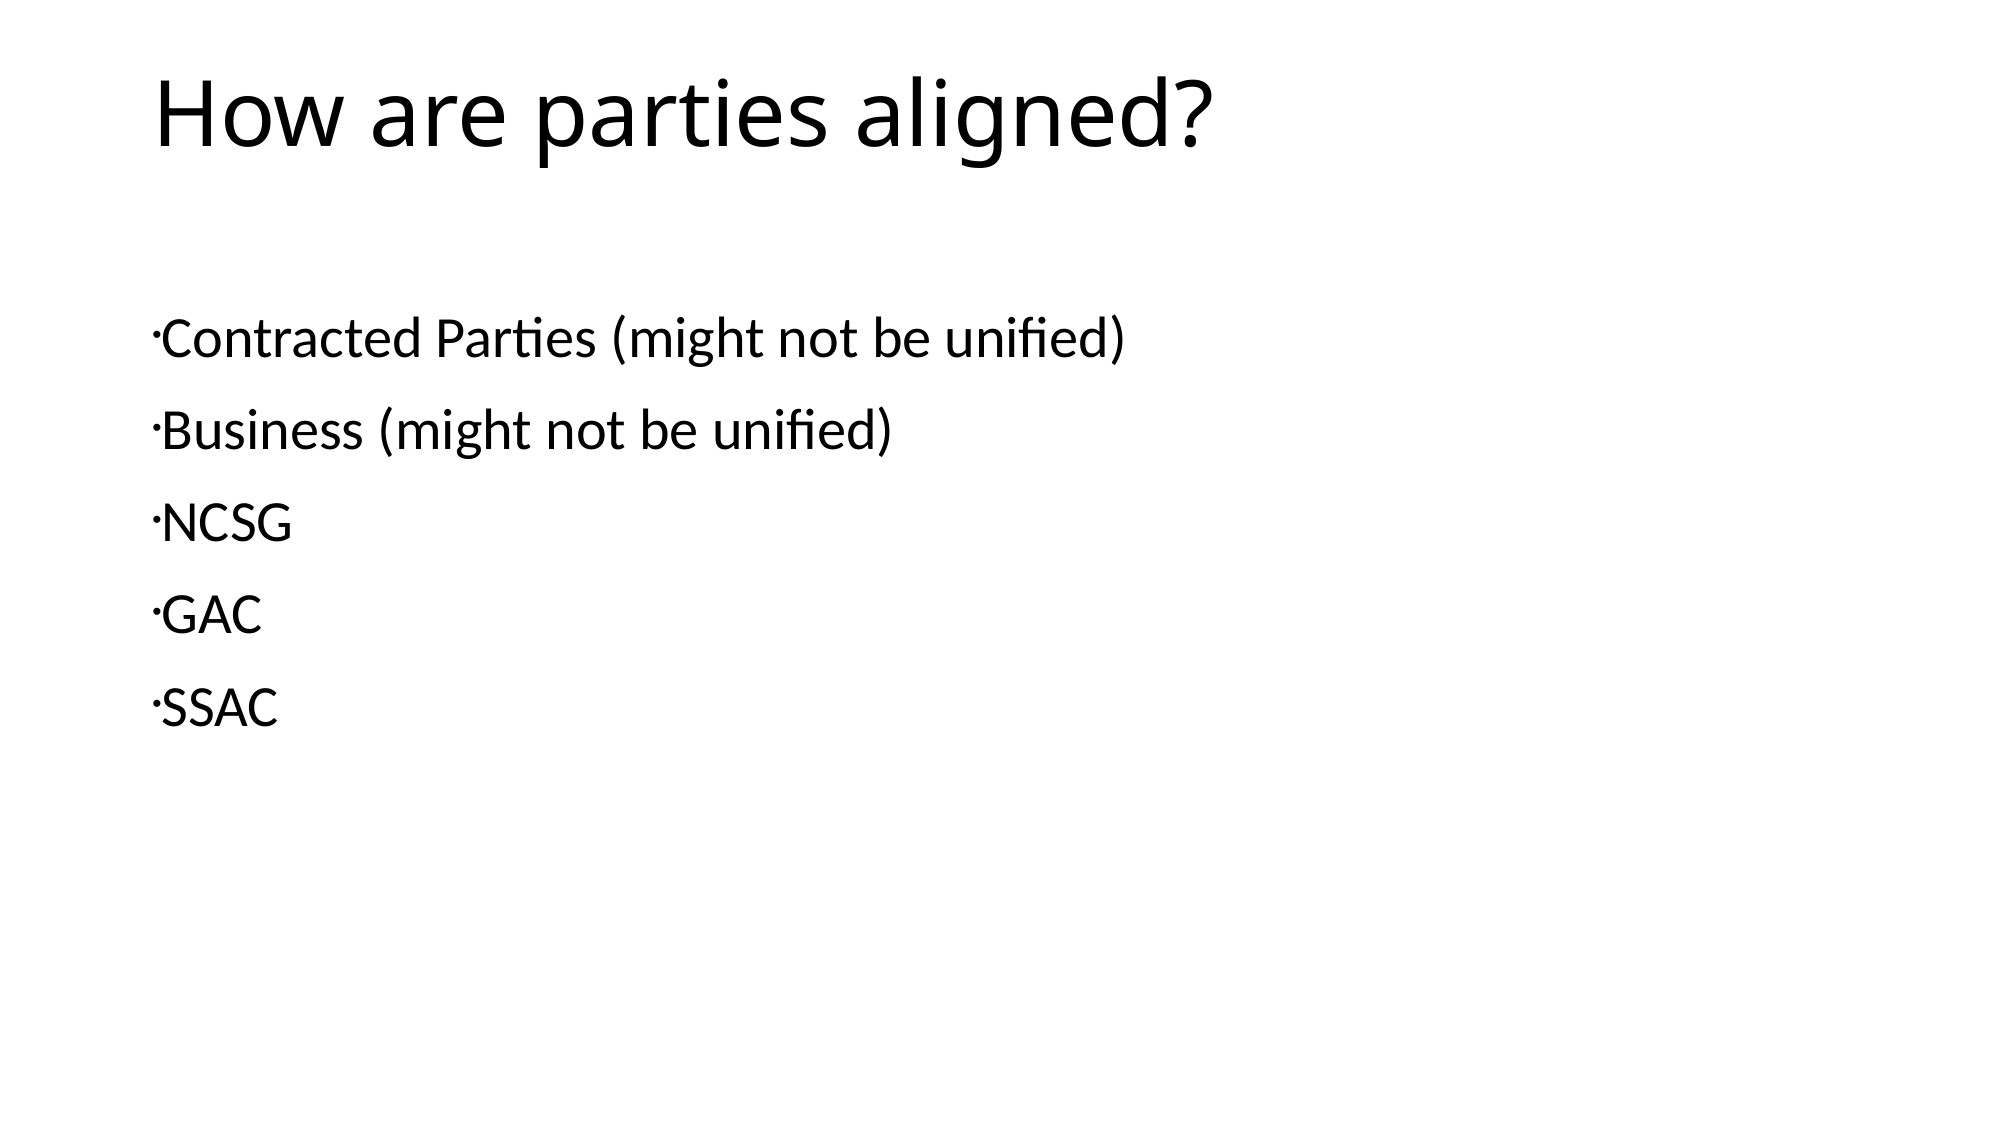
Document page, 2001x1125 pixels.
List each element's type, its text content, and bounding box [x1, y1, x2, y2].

list Contracted Parties (might not be unified) Business (might not be unified) NCSG GAC SSAC [137, 299, 1863, 1014]
title How are parties aligned? [137, 59, 1863, 278]
